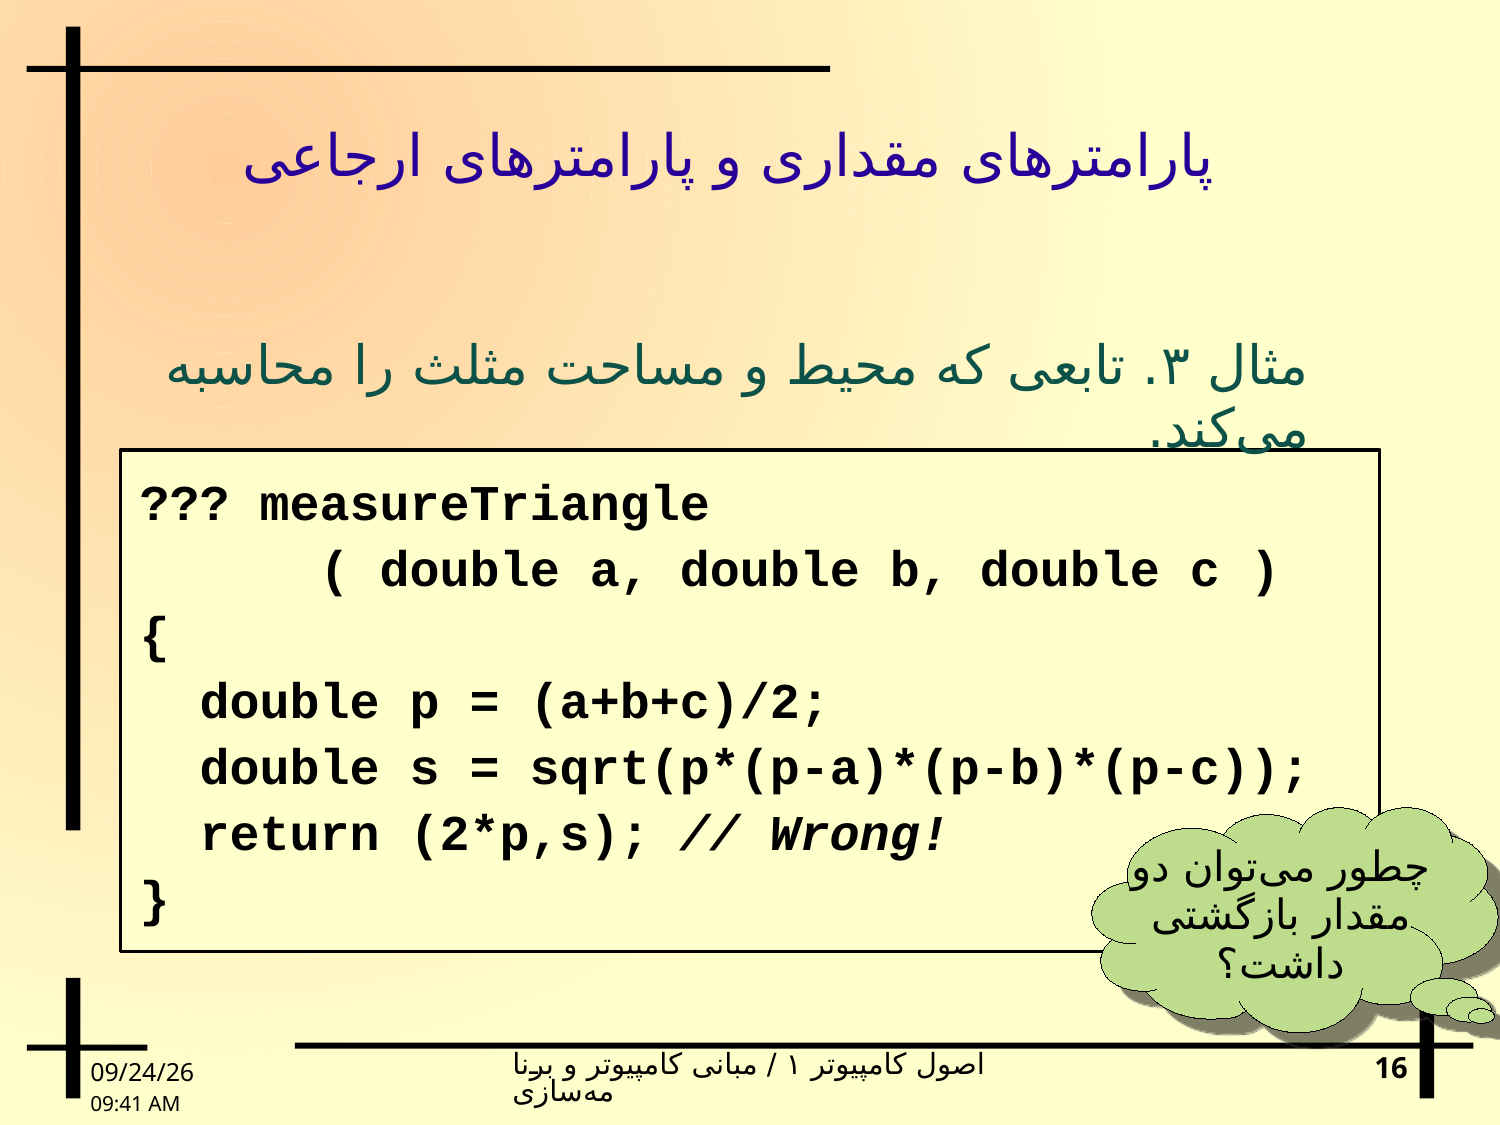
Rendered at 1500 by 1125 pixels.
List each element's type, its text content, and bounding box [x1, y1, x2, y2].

title پارامترهای مقداری و پارامترهای ارجاعی [113, 96, 1344, 217]
list مثال ۳. تابعی که محیط و مساحت مثلث را محاسبه می‌کند. [112, 334, 1362, 432]
list ??? measureTriangle ( double a, double b, double c ) { double p = (a+b+c)/2; double s = sqrt(p*(p-a)*(p-b)*(p-c)); return (2*p,s); // Wrong! } [120, 450, 1380, 952]
text_box چطور می‌توان دو مقدار بازگشتی داشت؟ [1091, 807, 1499, 1033]
